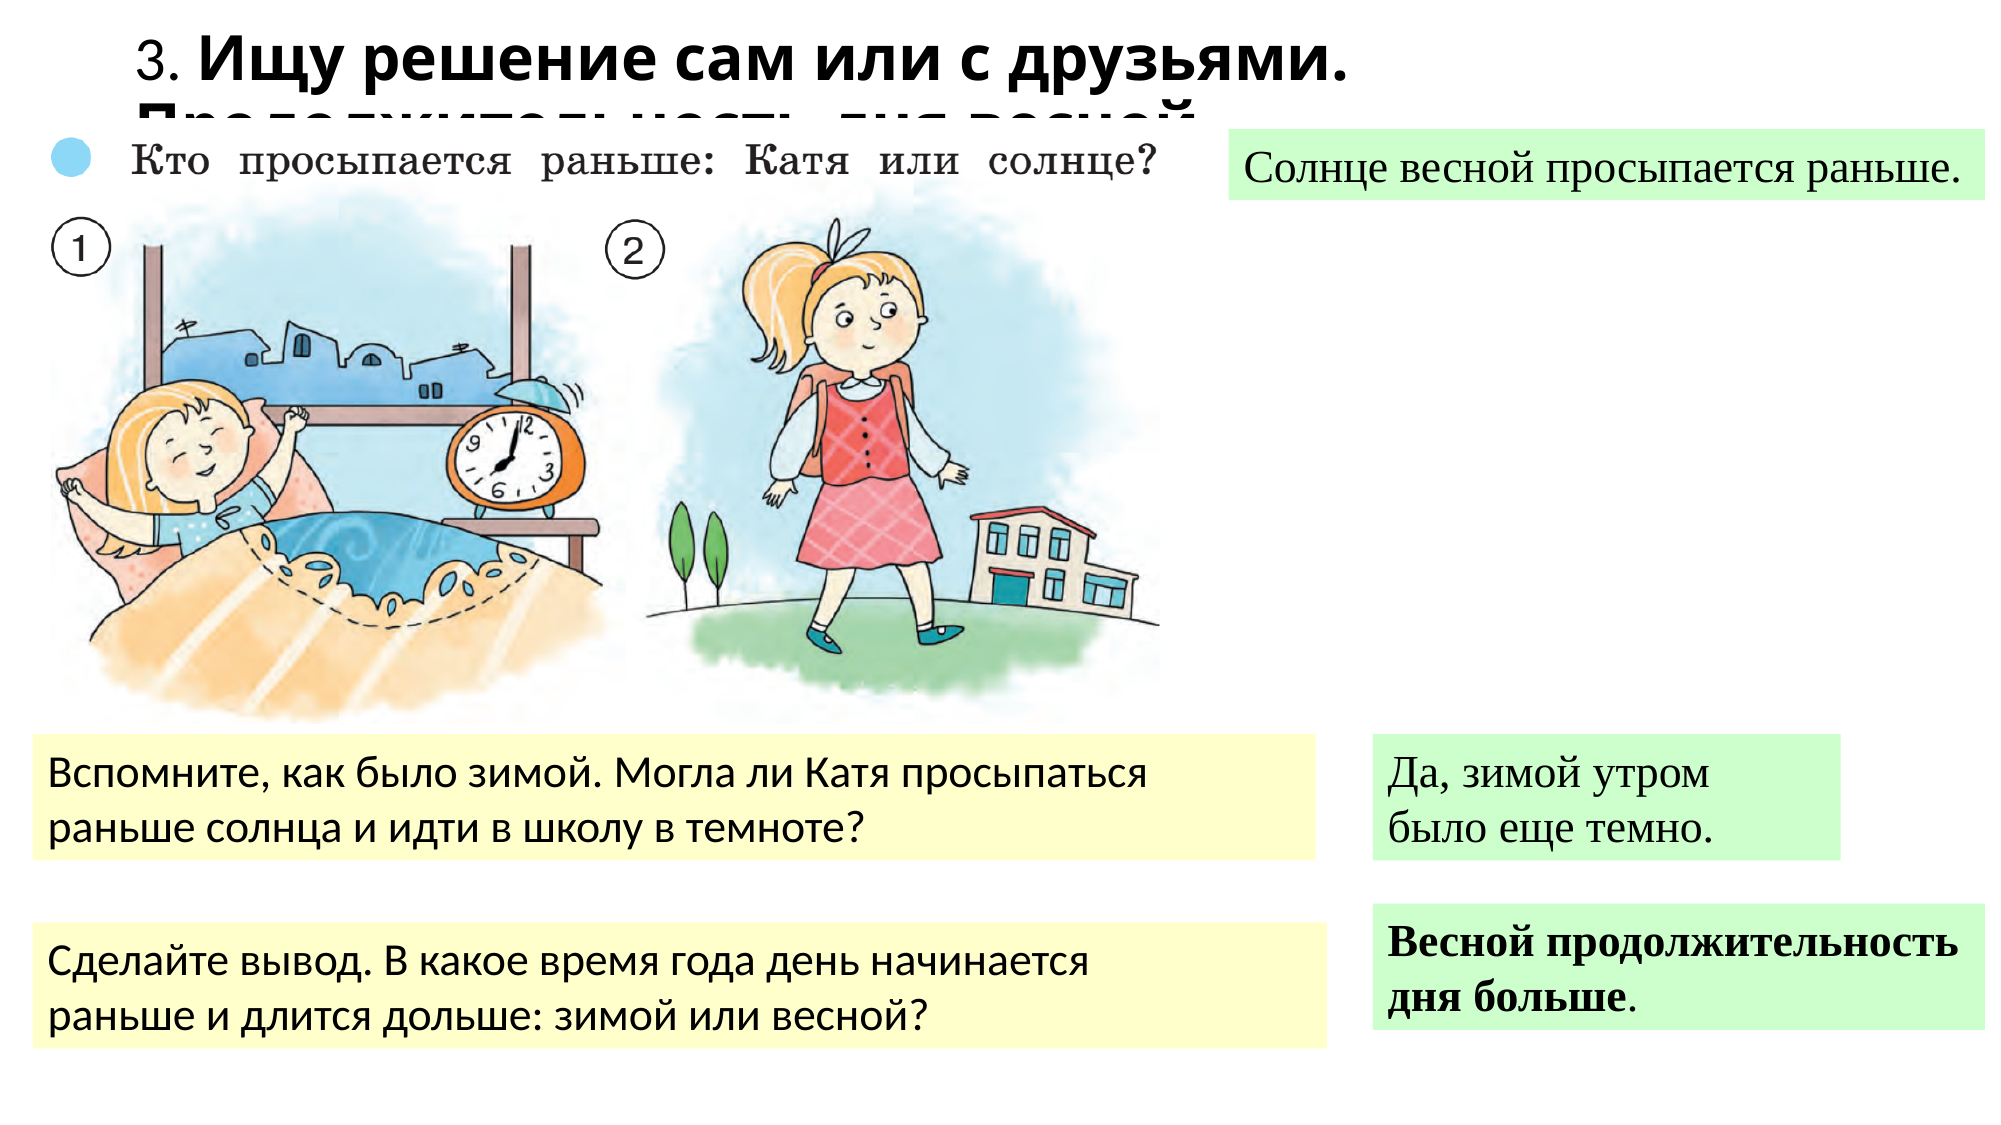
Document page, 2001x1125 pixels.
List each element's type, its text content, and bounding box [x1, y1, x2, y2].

text_box Весной продолжительность дня больше. [1372, 903, 1985, 1030]
text_box Вспомните, как было зимой. Могла ли Катя просыпаться раньше солнца и идти в школу в темноте? [32, 734, 1316, 861]
text_box Сделайте вывод. В какое время года день начинается раньше и длится дольше: зимой или весной? [32, 922, 1327, 1049]
title 3. Ищу решение сам или с друзьями. Продолжительность дня весной [119, 19, 1957, 129]
picture [0, 118, 1229, 724]
text_box Да, зимой утром было еще темно. [1372, 734, 1841, 861]
text_box Солнце весной просыпается раньше. [1228, 129, 1985, 200]
